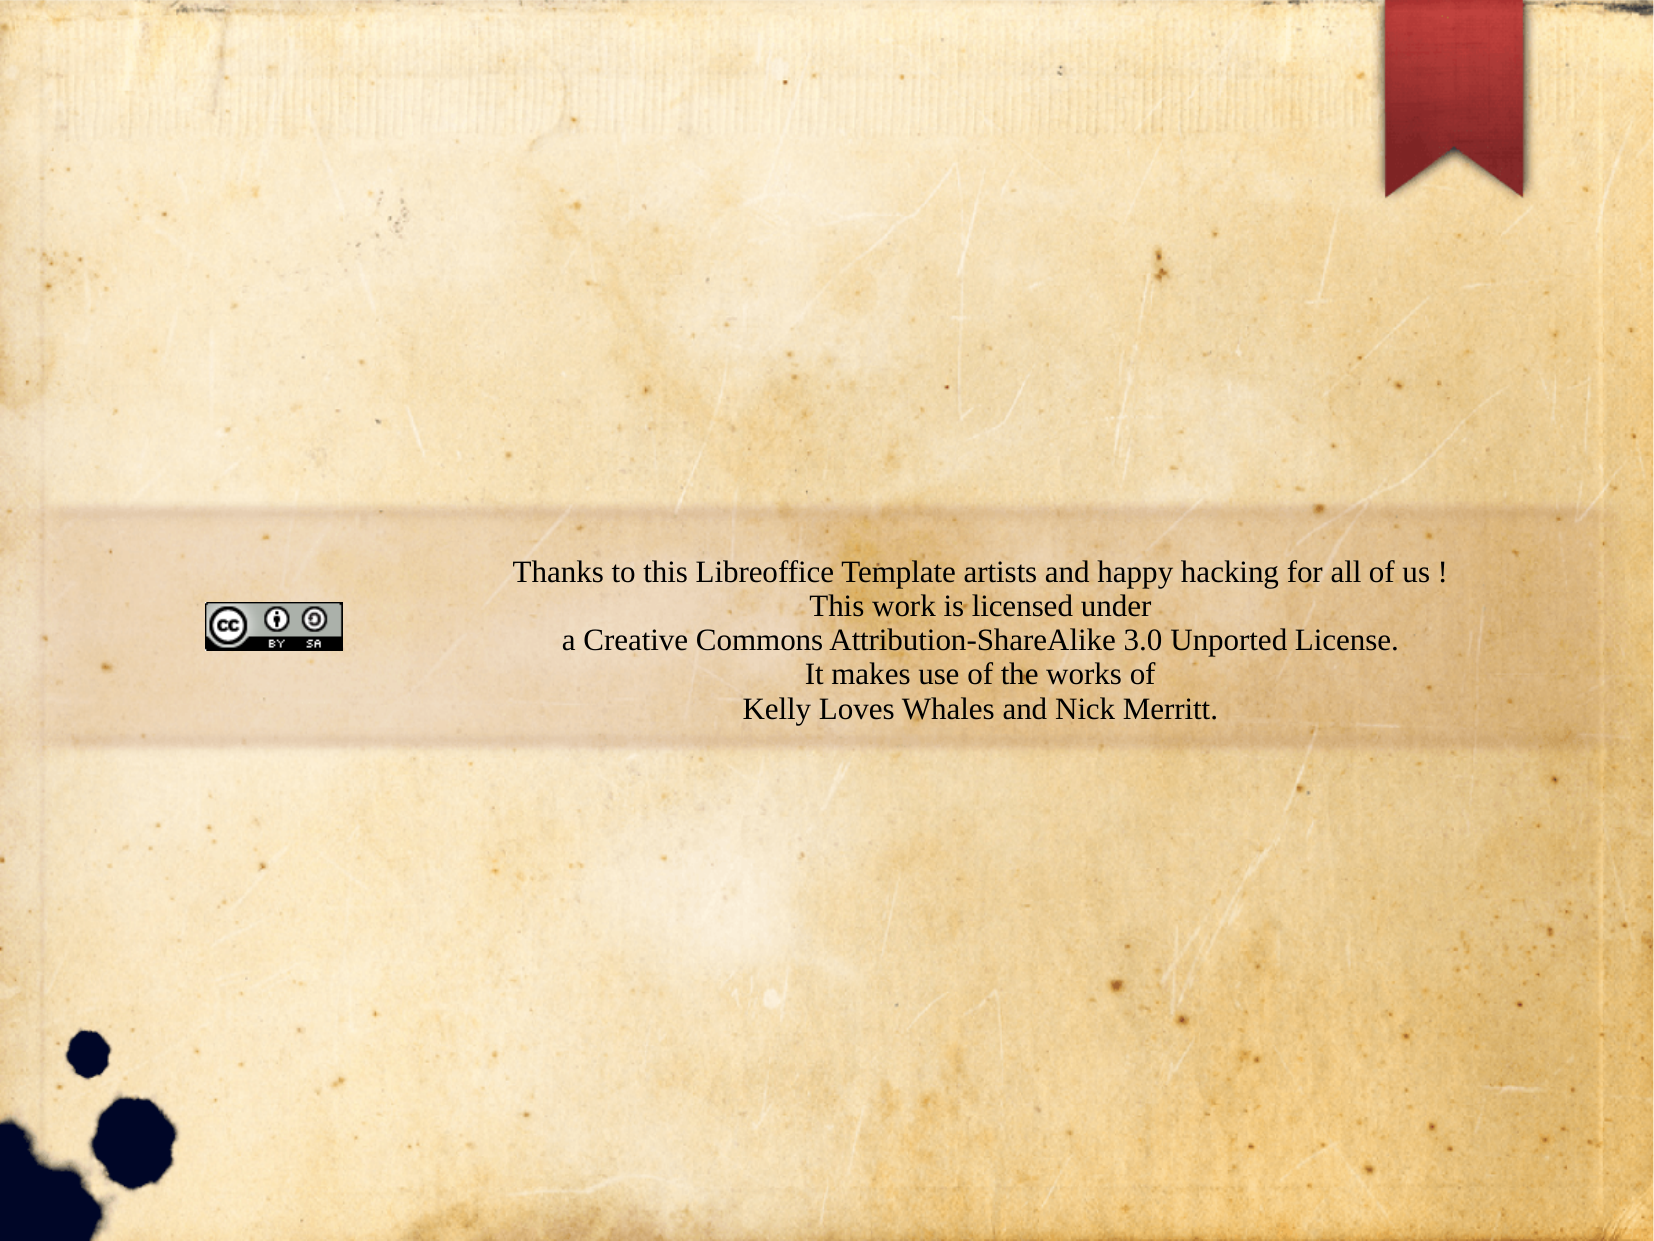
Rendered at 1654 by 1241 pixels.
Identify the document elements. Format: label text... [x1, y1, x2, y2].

title Thanks to this Libreoffice Template artists and happy hacking for all of us ! This work is licensed under a Creative Commons Attribution-ShareAlike 3.0 Unported License. It makes use of the works of Kelly Loves Whales and Nick Merritt. [431, 519, 1530, 727]
picture [0, 0, 1654, 1241]
